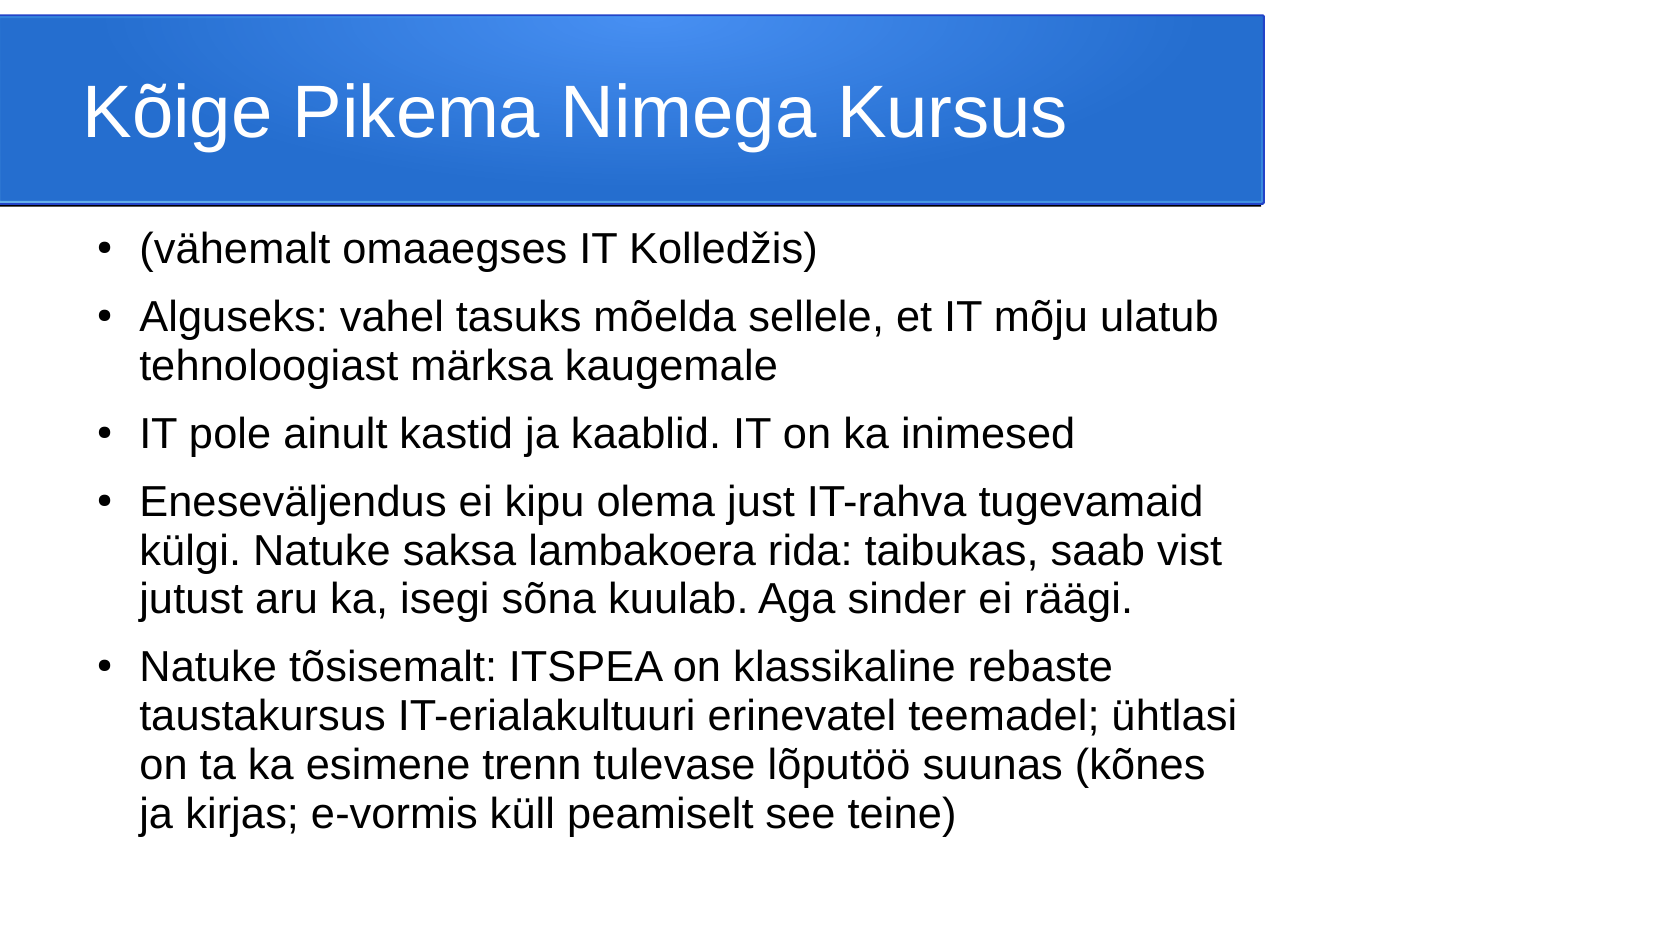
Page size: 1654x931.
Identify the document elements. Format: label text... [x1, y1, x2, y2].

title Kõige Pikema Nimega Kursus [82, 35, 1235, 189]
list (vähemalt omaaegses IT Kolledžis) Alguseks: vahel tasuks mõelda sellele, et IT mõju ulatub tehnoloogiast märksa kaugemale IT pole ainult kastid ja kaablid. IT on ka inimesed Eneseväljendus ei kipu olema just IT-rahva tugevamaid külgi. Natuke saksa lambakoera rida: taibukas, saab vist jutust aru ka, isegi sõna kuulab. Aga sinder ei räägi. Natuke tõsisemalt: ITSPEA on klassikaline rebaste taustakursus IT-erialakultuuri erinevatel teemadel; ühtlasi on ta ka esimene trenn tulevase lõputöö suunas (kõnes ja kirjas; e-vormis küll peamiselt see teine) [82, 224, 1241, 910]
